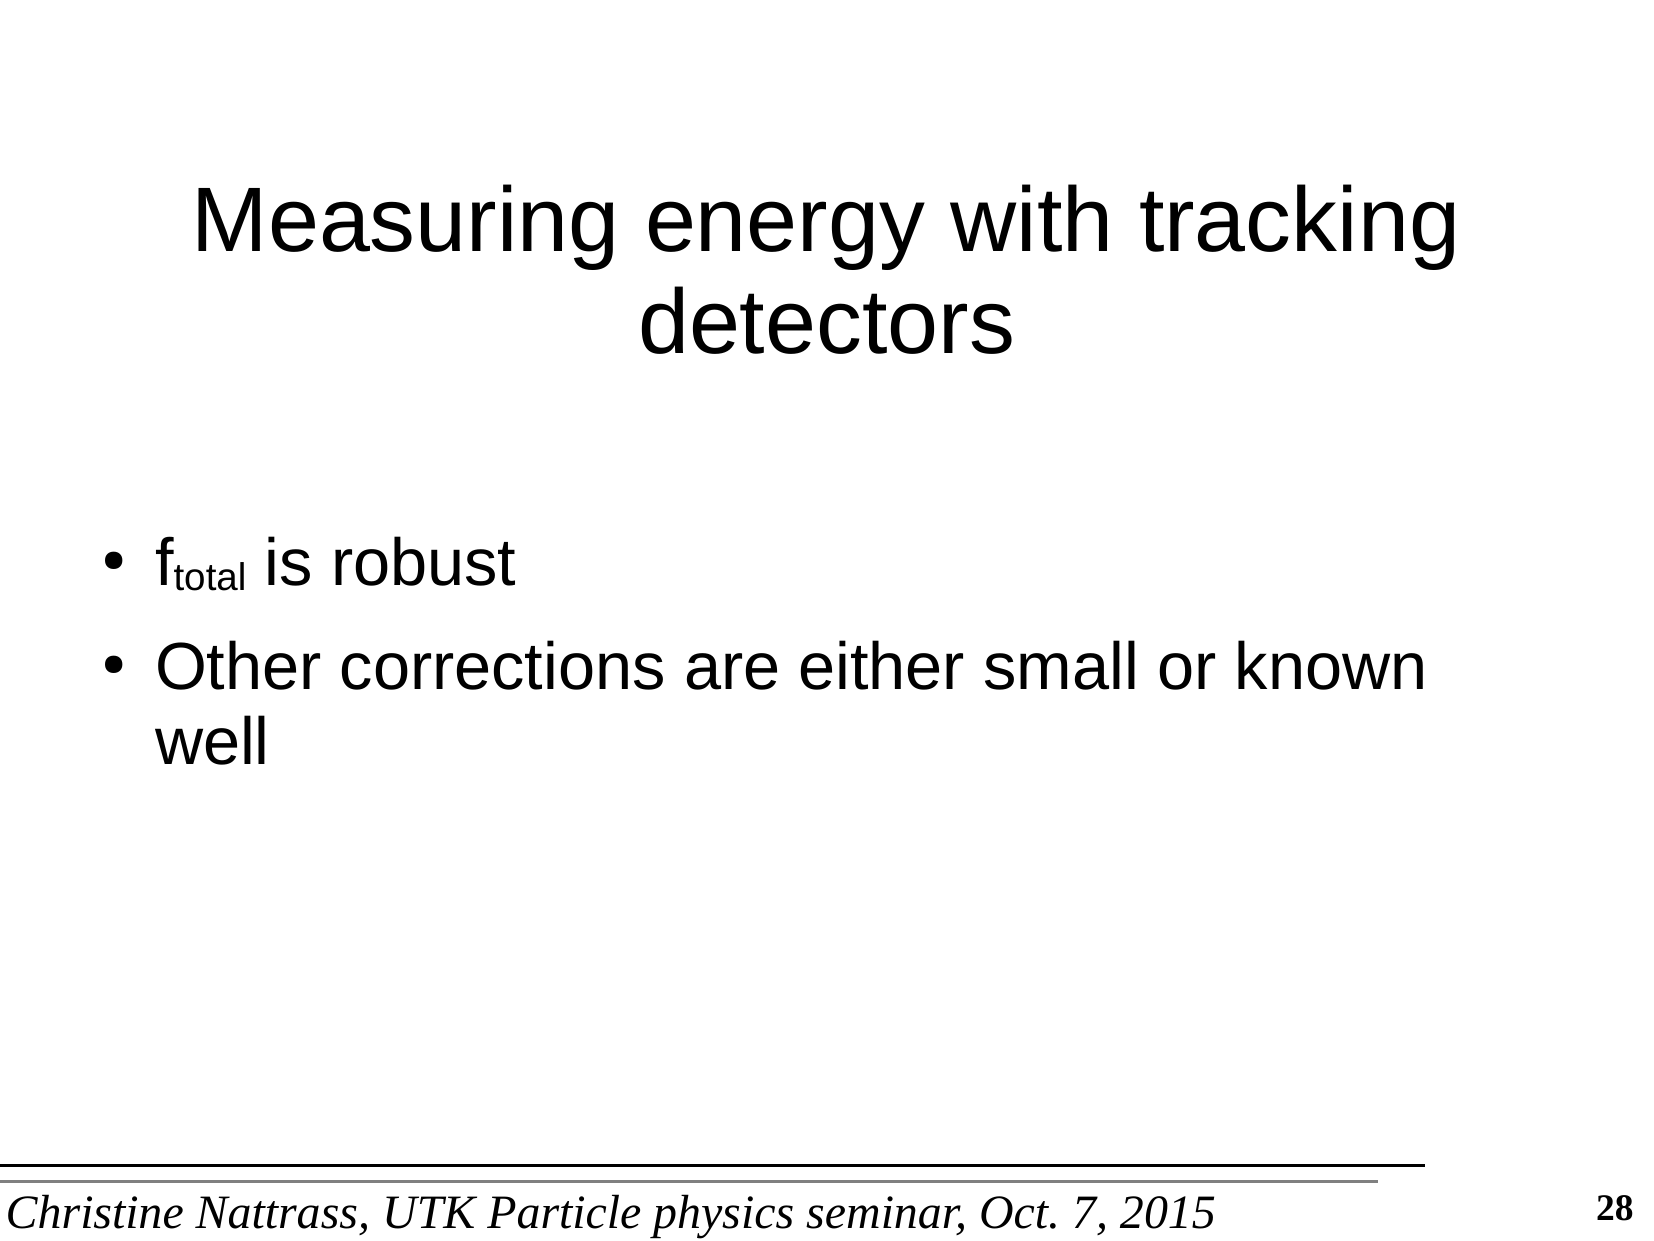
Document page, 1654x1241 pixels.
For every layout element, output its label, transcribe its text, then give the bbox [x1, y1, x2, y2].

title Measuring energy with tracking detectors [82, 167, 1571, 375]
list ftotal is robust Other corrections are either small or known well [84, 525, 1540, 1010]
